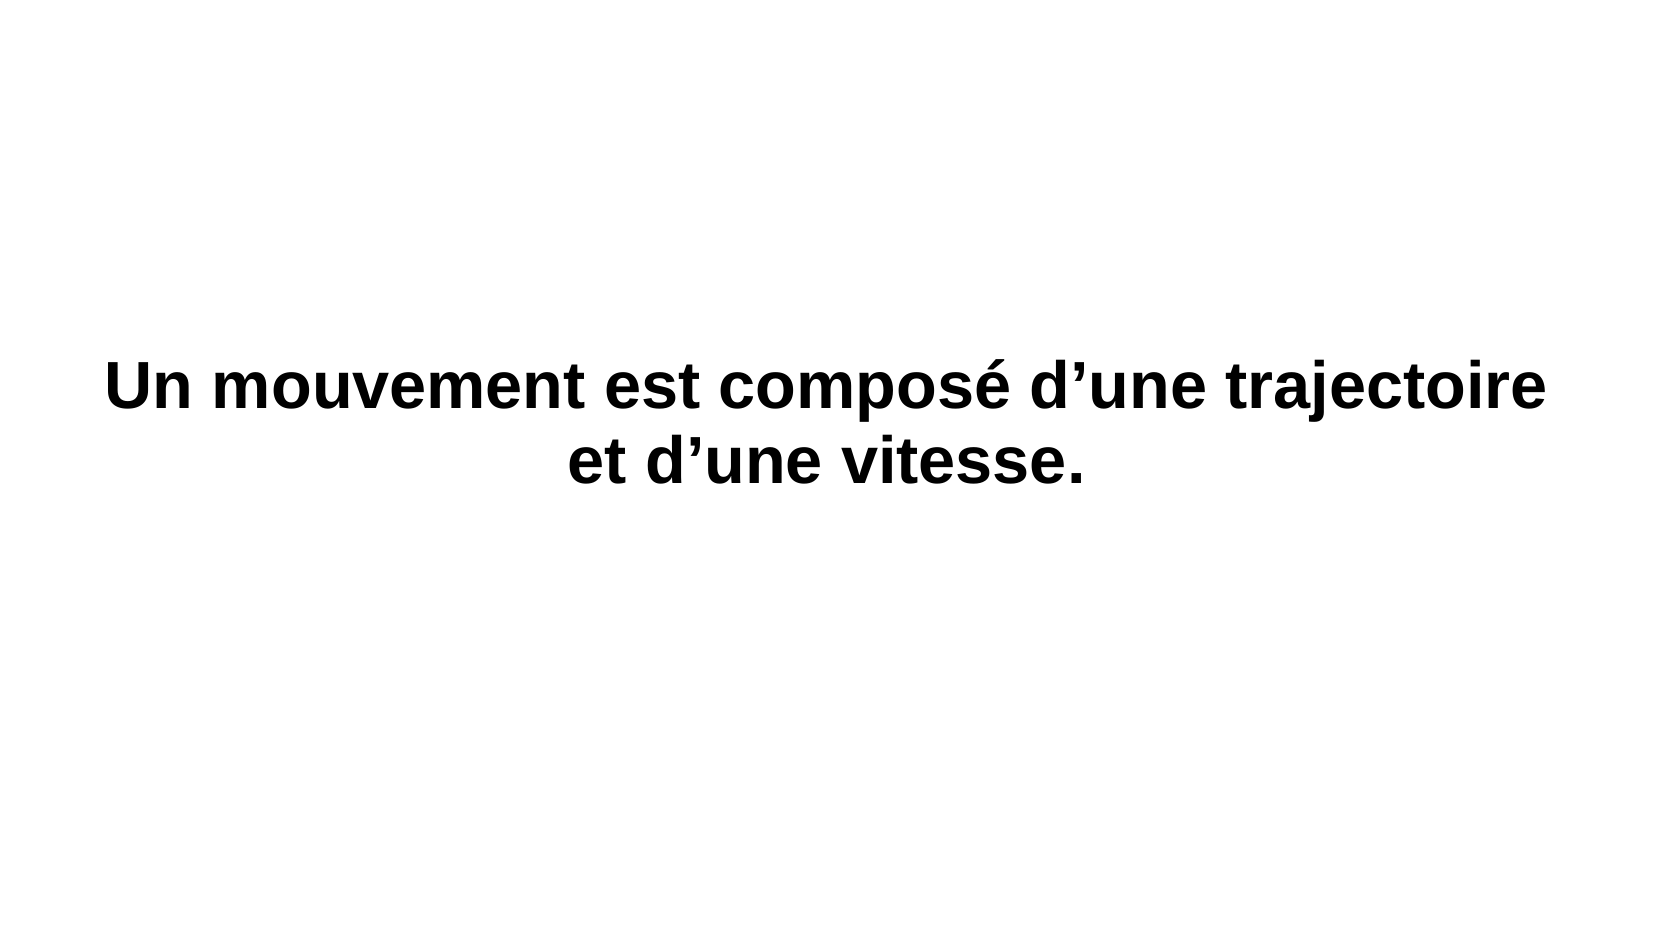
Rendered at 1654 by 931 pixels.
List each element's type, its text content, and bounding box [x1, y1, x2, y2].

subtitle Un mouvement est composé d’une trajectoire et d’une vitesse. [82, 88, 1571, 758]
